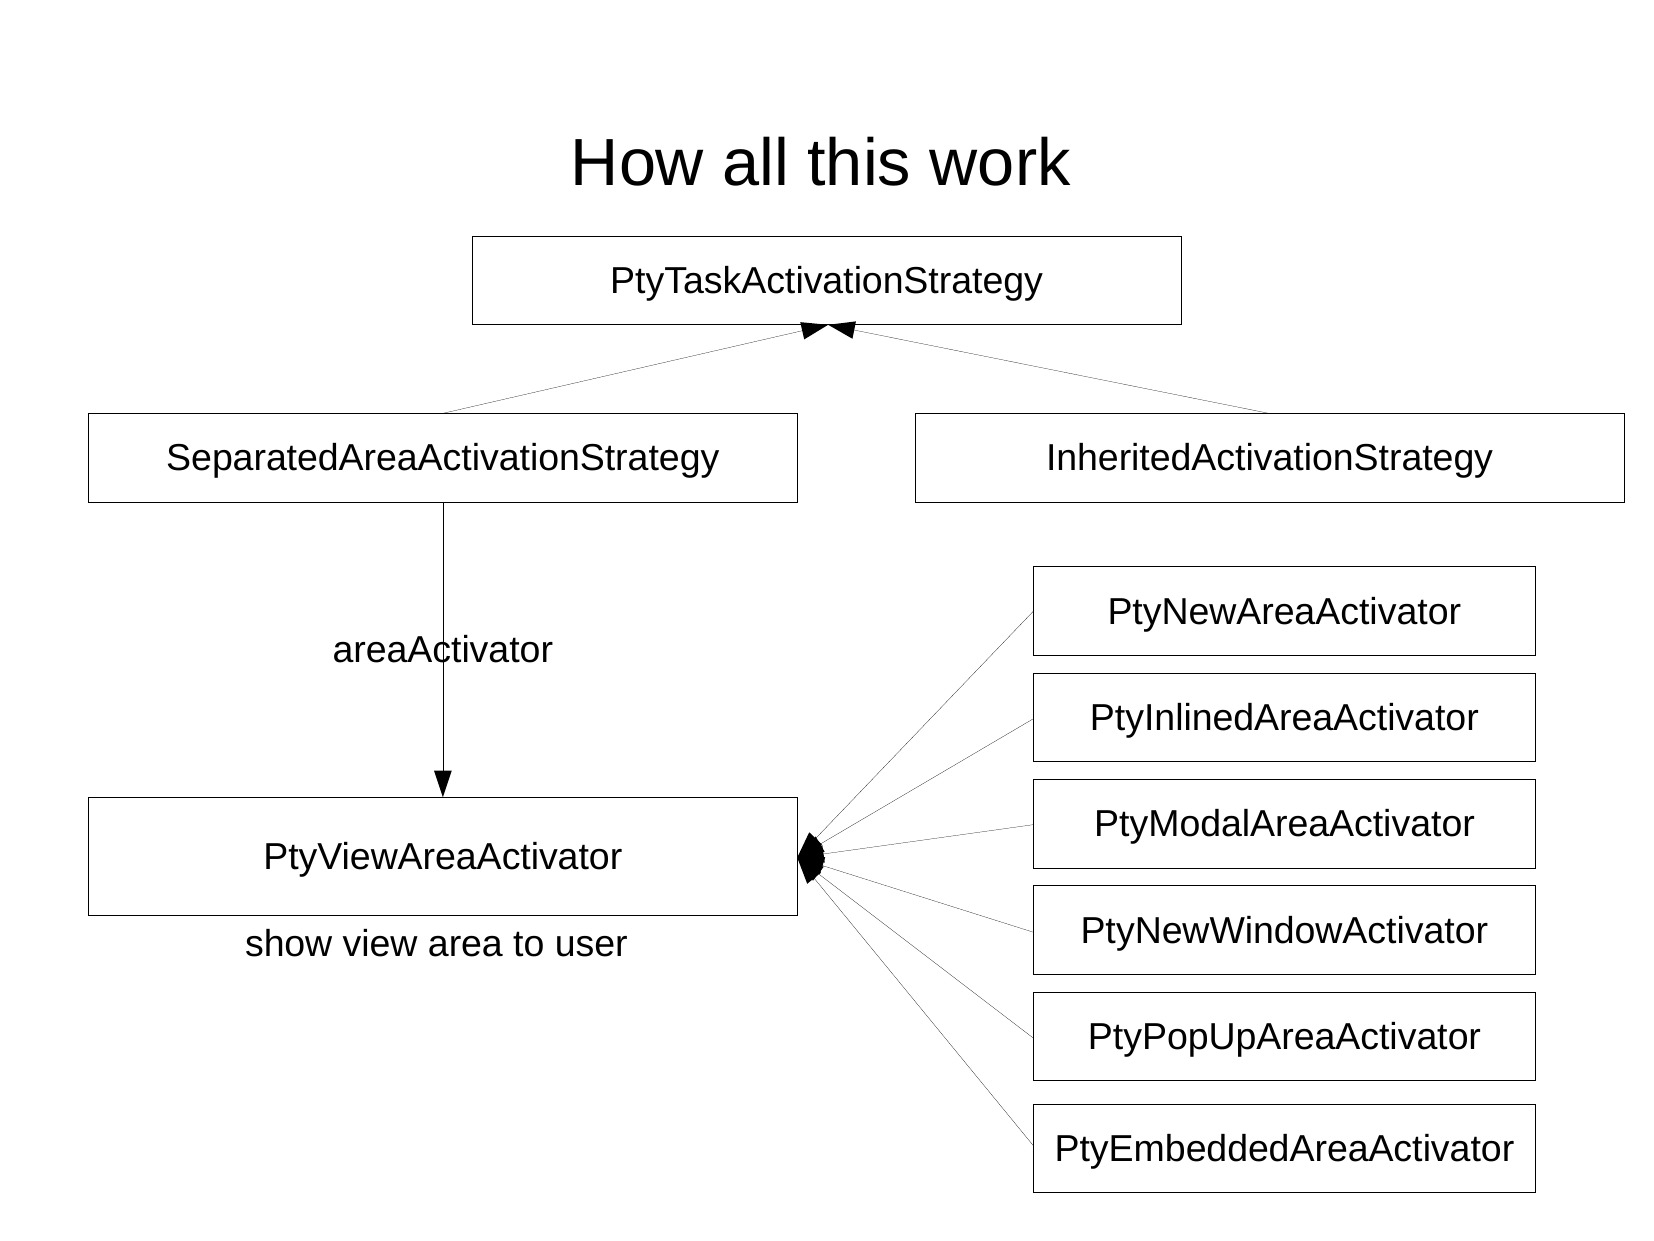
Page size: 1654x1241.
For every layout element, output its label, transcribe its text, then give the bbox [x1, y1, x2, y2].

text_box PtyInlinedAreaActivator [1033, 673, 1536, 762]
text_box PtyPopUpAreaActivator [1033, 992, 1536, 1081]
text_box SeparatedAreaActivationStrategy [88, 413, 798, 503]
text_box PtyNewAreaActivator [1033, 566, 1536, 656]
text_box PtyViewAreaActivator [88, 797, 798, 916]
text_box PtyEmbeddedAreaActivator [1033, 1104, 1536, 1193]
text_box InheritedActivationStrategy [915, 413, 1625, 503]
text_box PtyModalAreaActivator [1033, 779, 1536, 869]
text_box PtyNewWindowActivator [1033, 885, 1536, 975]
title How all this work [76, 58, 1565, 266]
text_box PtyTaskActivationStrategy [472, 236, 1182, 325]
text_box show view area to user [230, 915, 857, 1063]
